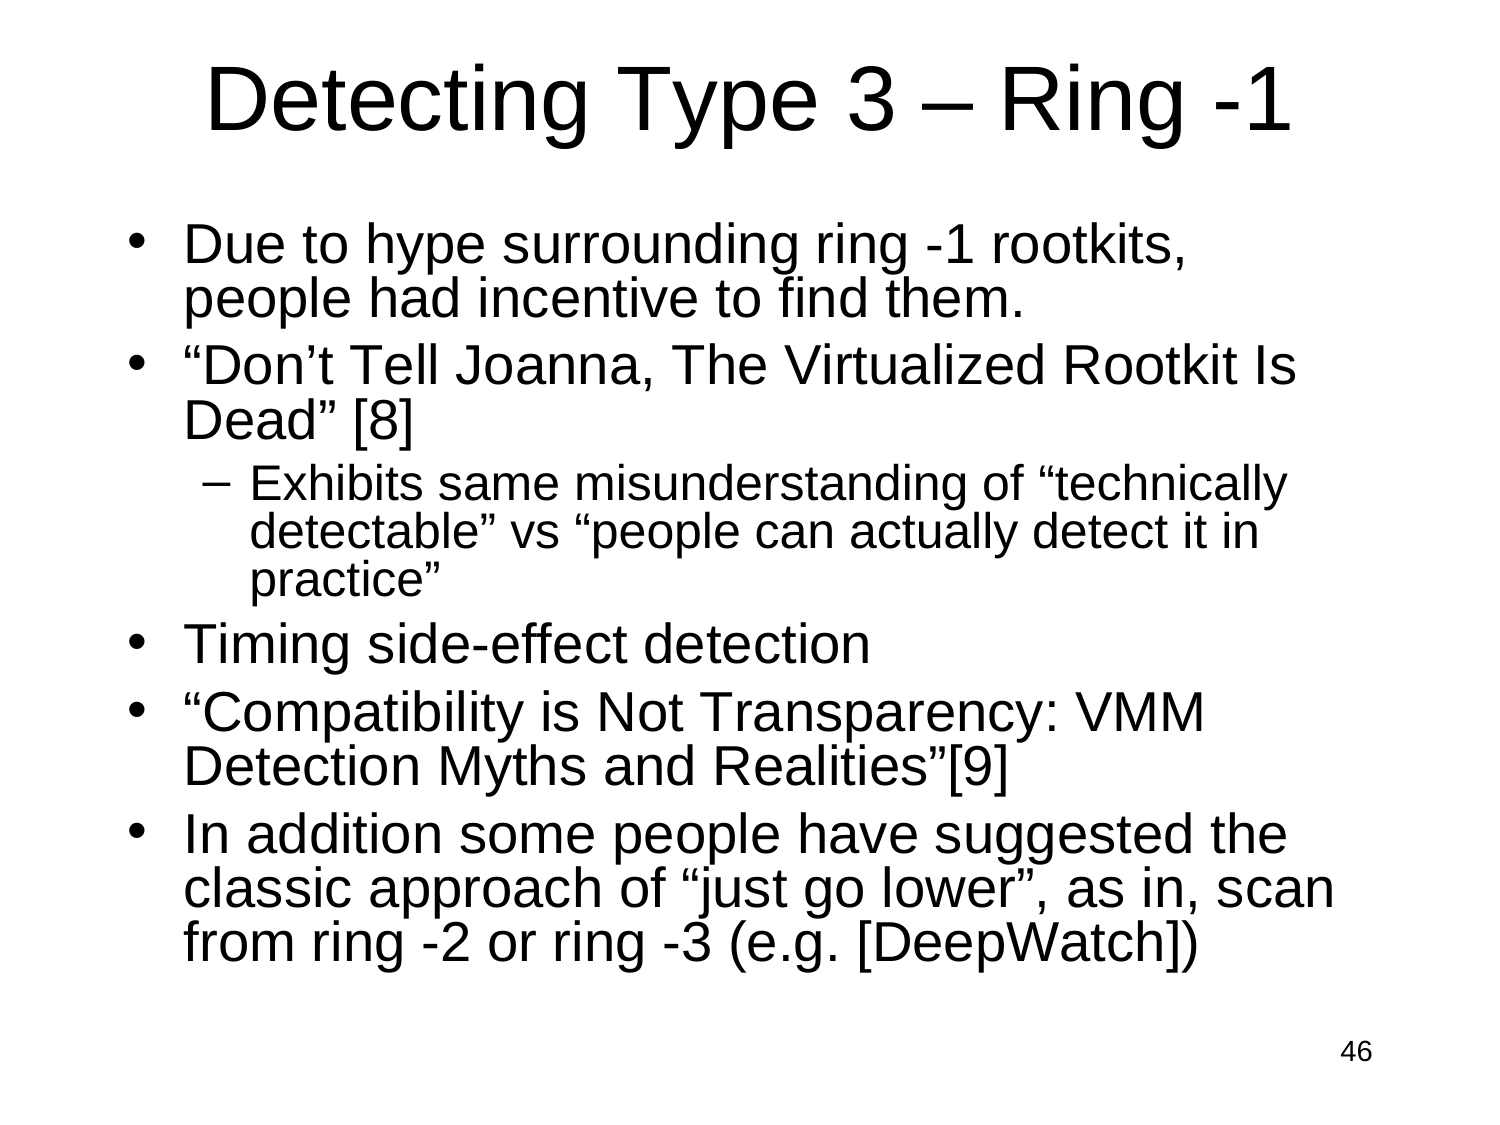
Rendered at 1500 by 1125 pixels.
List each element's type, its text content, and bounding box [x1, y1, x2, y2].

list Due to hype surrounding ring -1 rootkits, people had incentive to find them. “Don’t Tell Joanna, The Virtualized Rootkit Is Dead” [8] Exhibits same misunderstanding of “technically detectable” vs “people can actually detect it in practice” Timing side-effect detection “Compatibility is Not Transparency: VMM Detection Myths and Realities”[9] In addition some people have suggested the classic approach of “just go lower”, as in, scan from ring -2 or ring -3 (e.g. [DeepWatch]) [112, 212, 1388, 1000]
title Detecting Type 3 – Ring -1 [0, 0, 1500, 188]
text_box <number> [1074, 1025, 1388, 1101]
